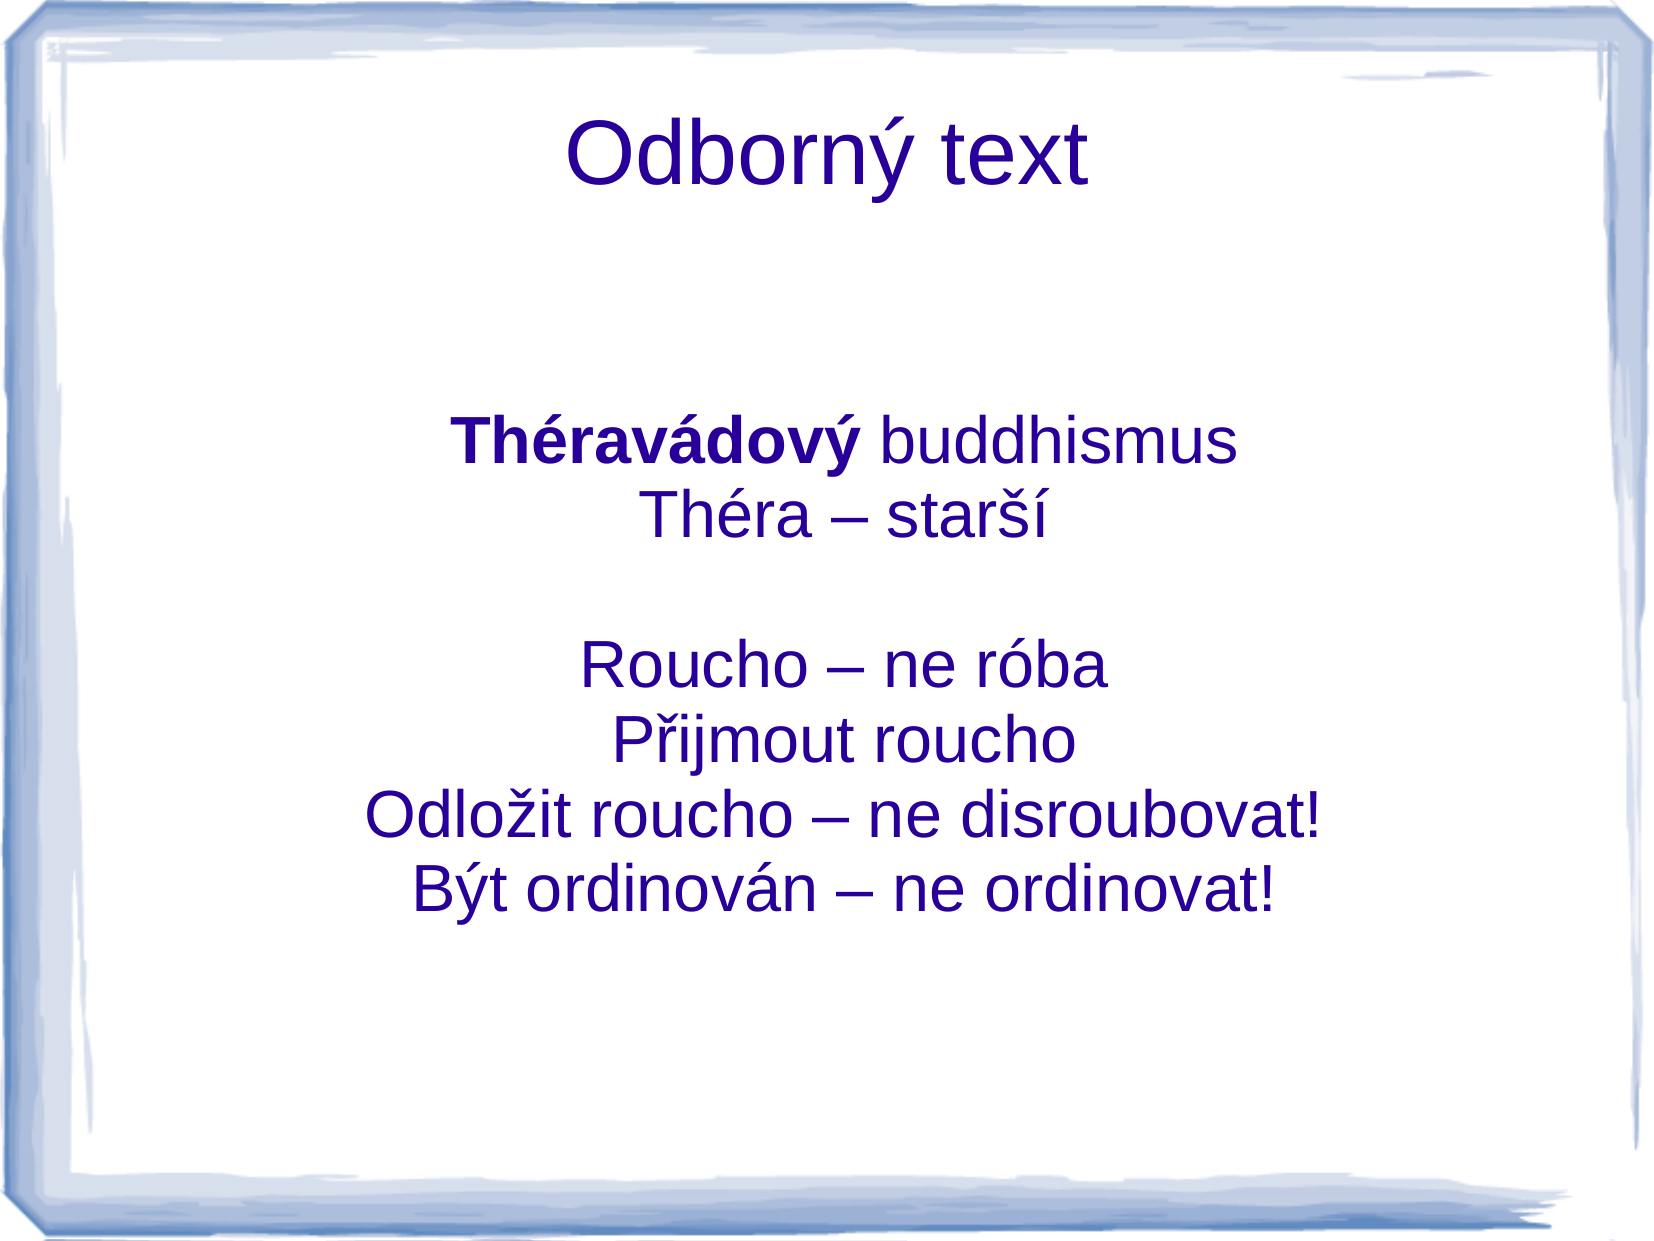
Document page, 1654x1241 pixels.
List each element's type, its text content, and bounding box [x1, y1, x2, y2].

subtitle Théravádový buddhismus Théra – starší Roucho – ne róba Přijmout roucho Odložit roucho – ne disroubovat! Být ordinován – ne ordinovat! [118, 324, 1571, 1004]
picture [0, 0, 1654, 1241]
title Odborný text [82, 49, 1571, 257]
